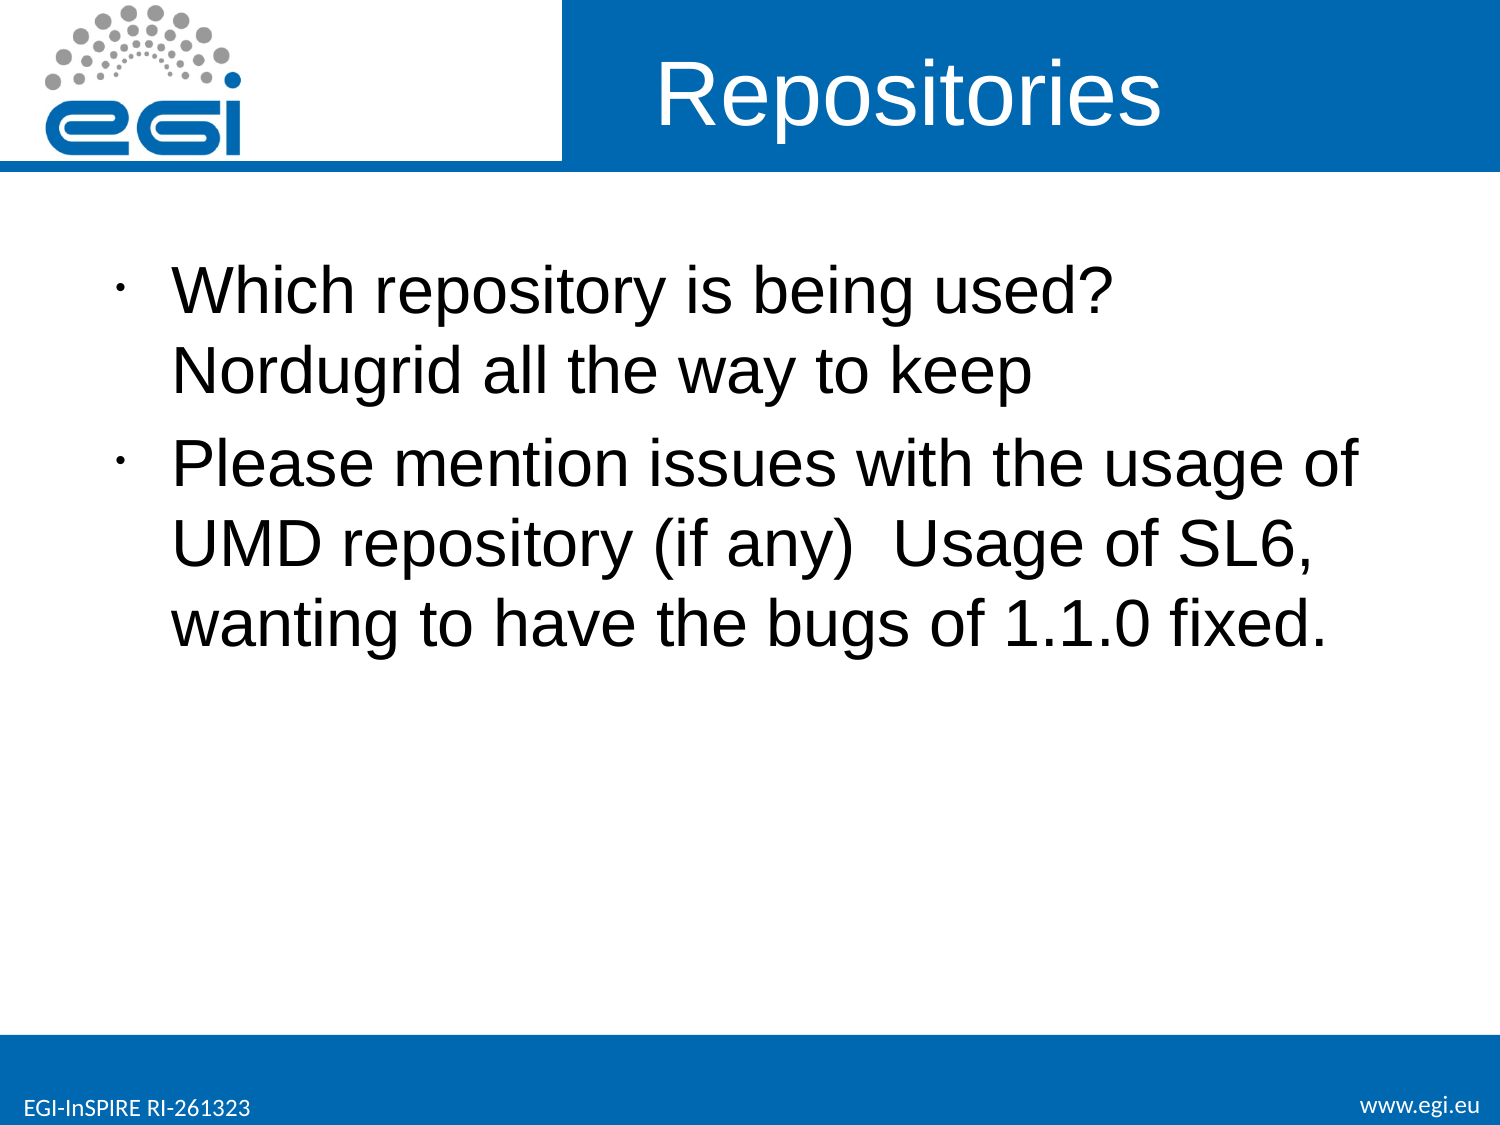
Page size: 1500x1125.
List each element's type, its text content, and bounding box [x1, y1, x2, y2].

list Which repository is being used? Nordugrid all the way to keep Please mention issues with the usage of UMD repository (if any) Usage of SL6, wanting to have the bugs of 1.1.0 fixed. [100, 231, 1425, 975]
title Repositories [348, 19, 1471, 161]
picture [0, 0, 265, 161]
